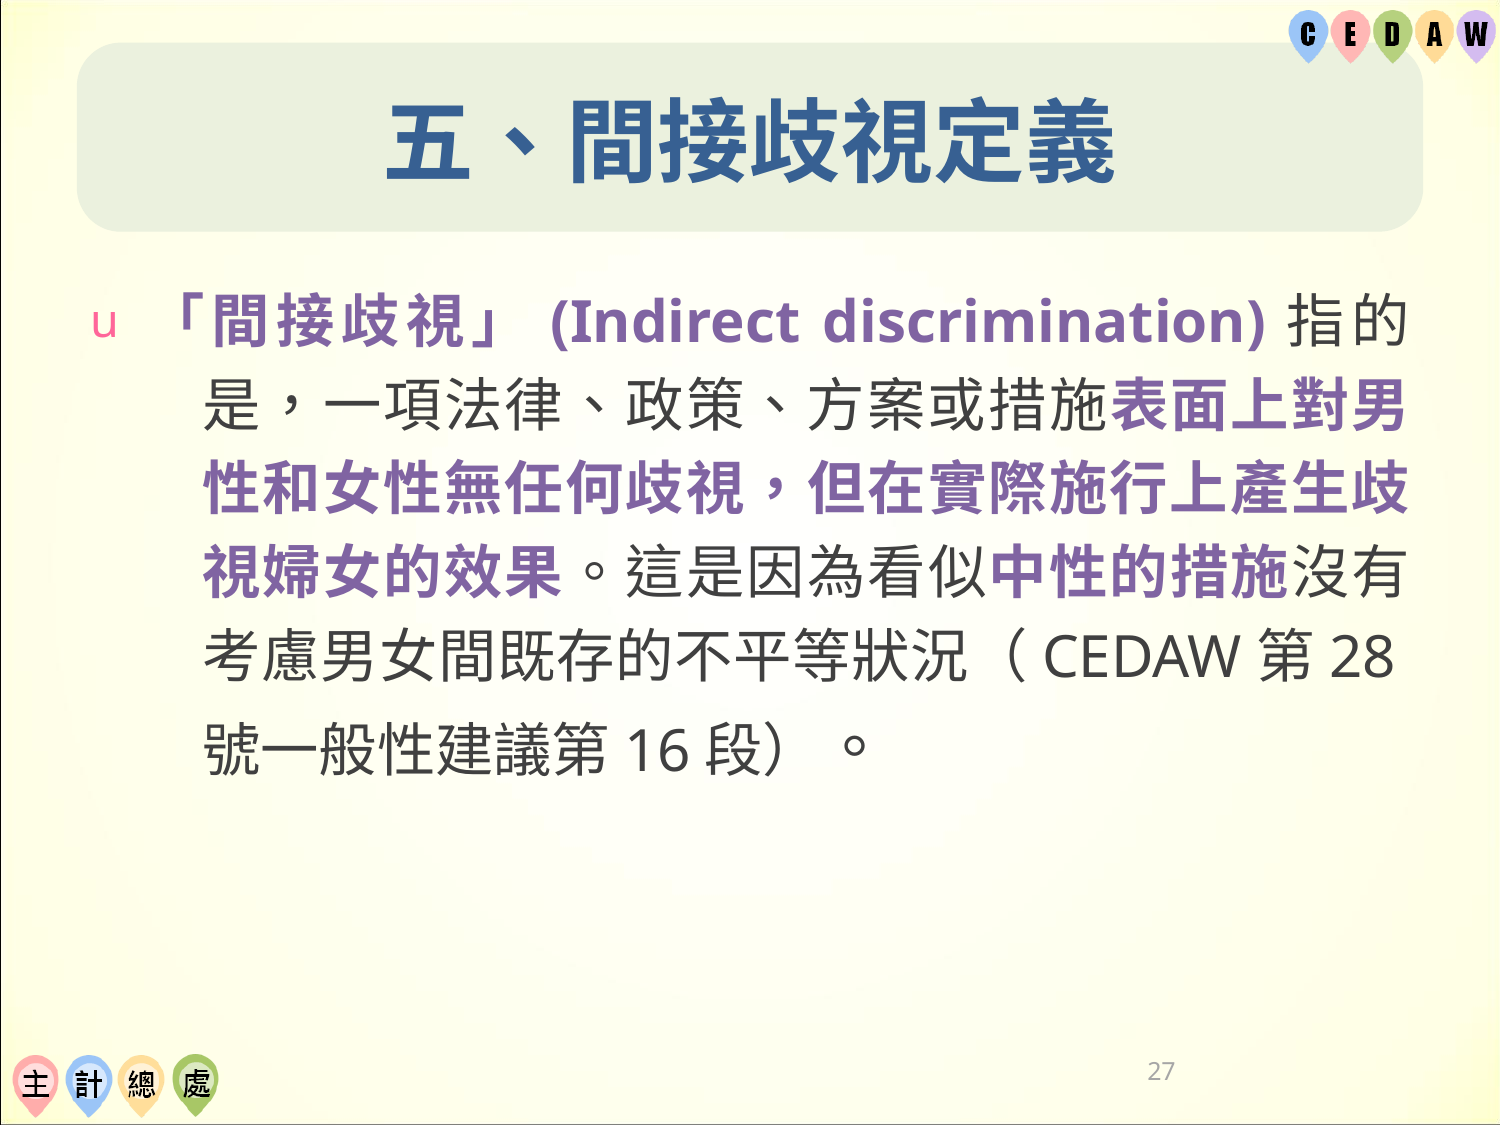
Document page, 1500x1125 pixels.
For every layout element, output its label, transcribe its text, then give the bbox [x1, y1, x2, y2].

text_box [1132, 1042, 1483, 1103]
list 「間接歧視」(Indirect discrimination)指的是，一項法律、政策、方案或措施表面上對男性和女性無任何歧視，但在實際施行上產生歧視婦女的效果。這是因為看似中性的措施沒有考慮男女間既存的不平等狀況（CEDAW第28號一般性建議第16段）。 [75, 262, 1426, 1005]
title 五、間接歧視定義 [75, 45, 1426, 233]
